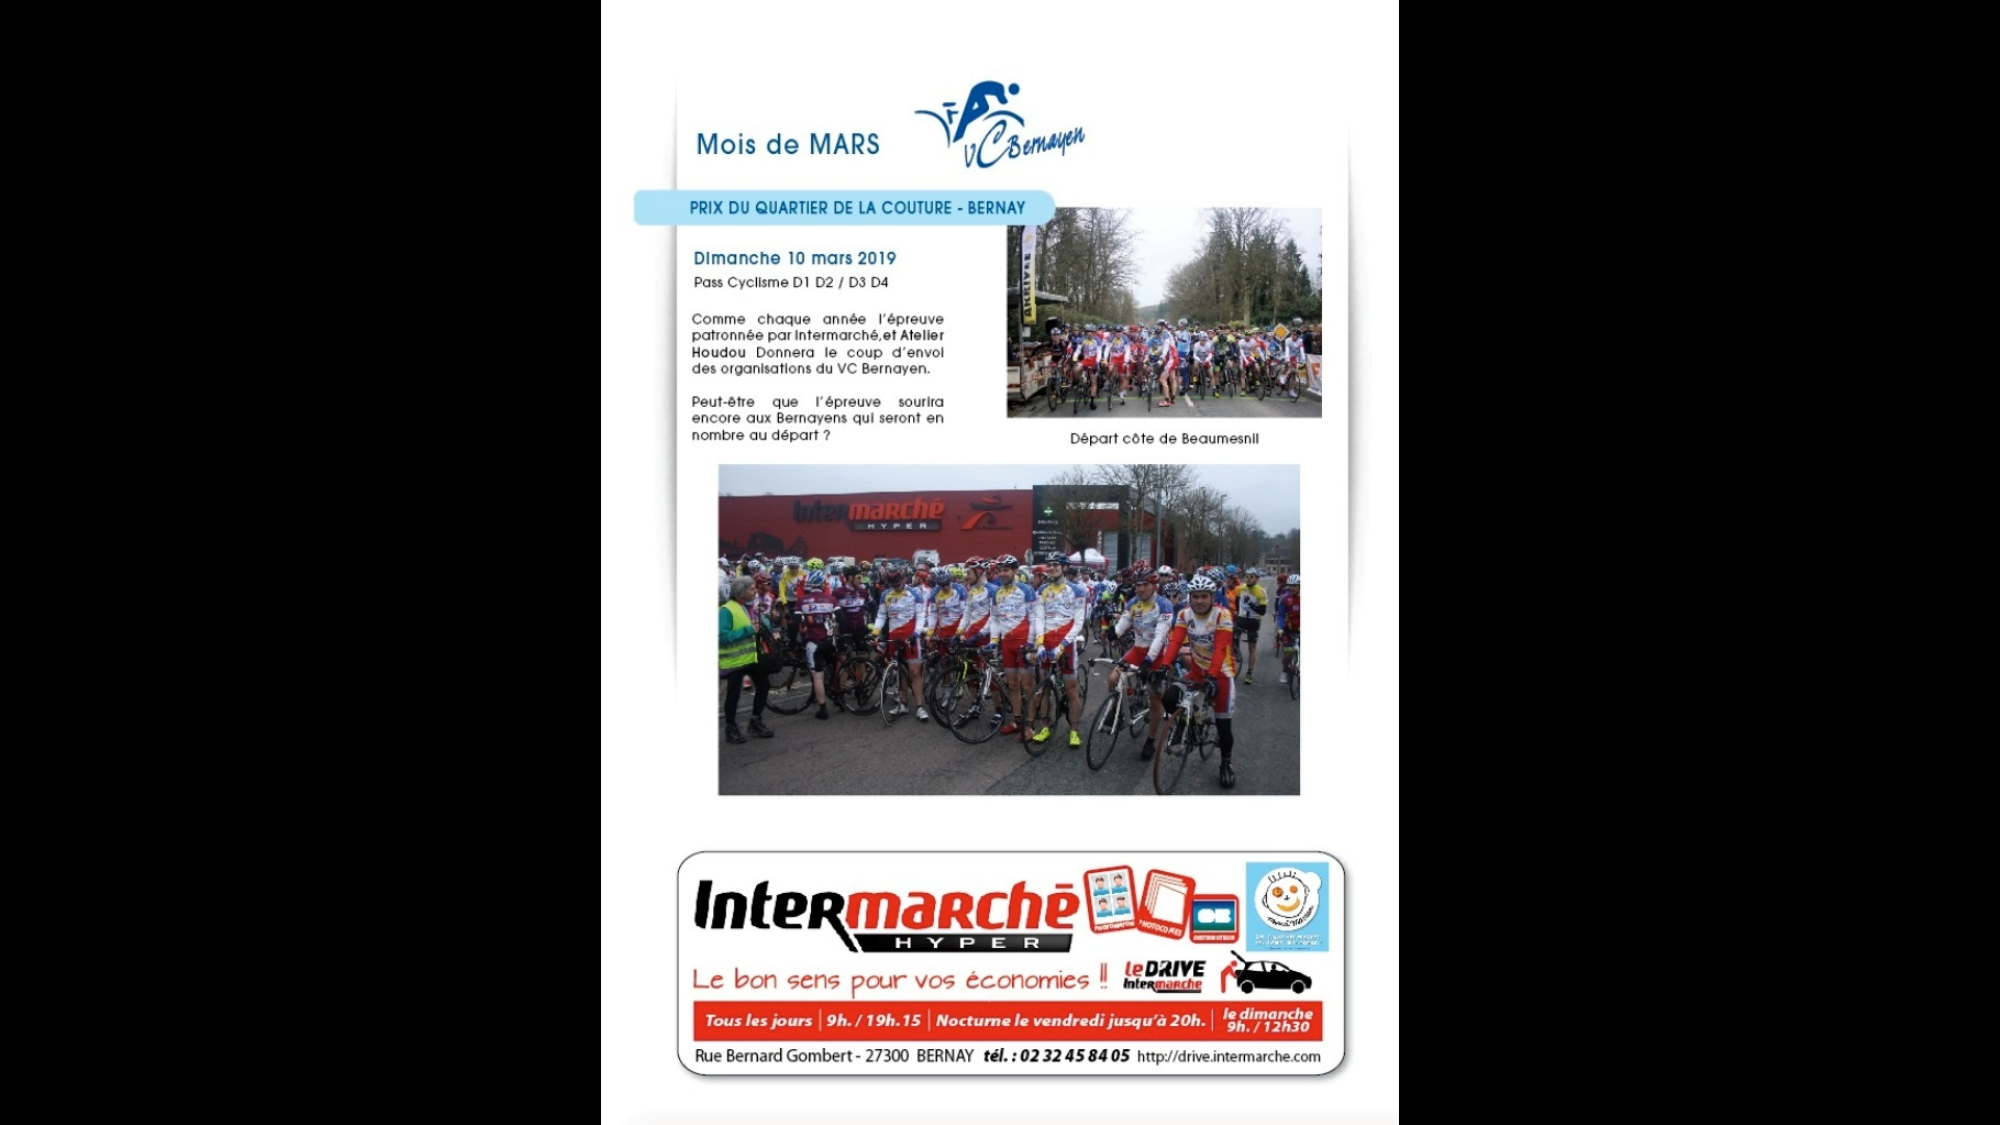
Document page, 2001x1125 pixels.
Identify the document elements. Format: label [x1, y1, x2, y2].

picture [601, 0, 1399, 1125]
